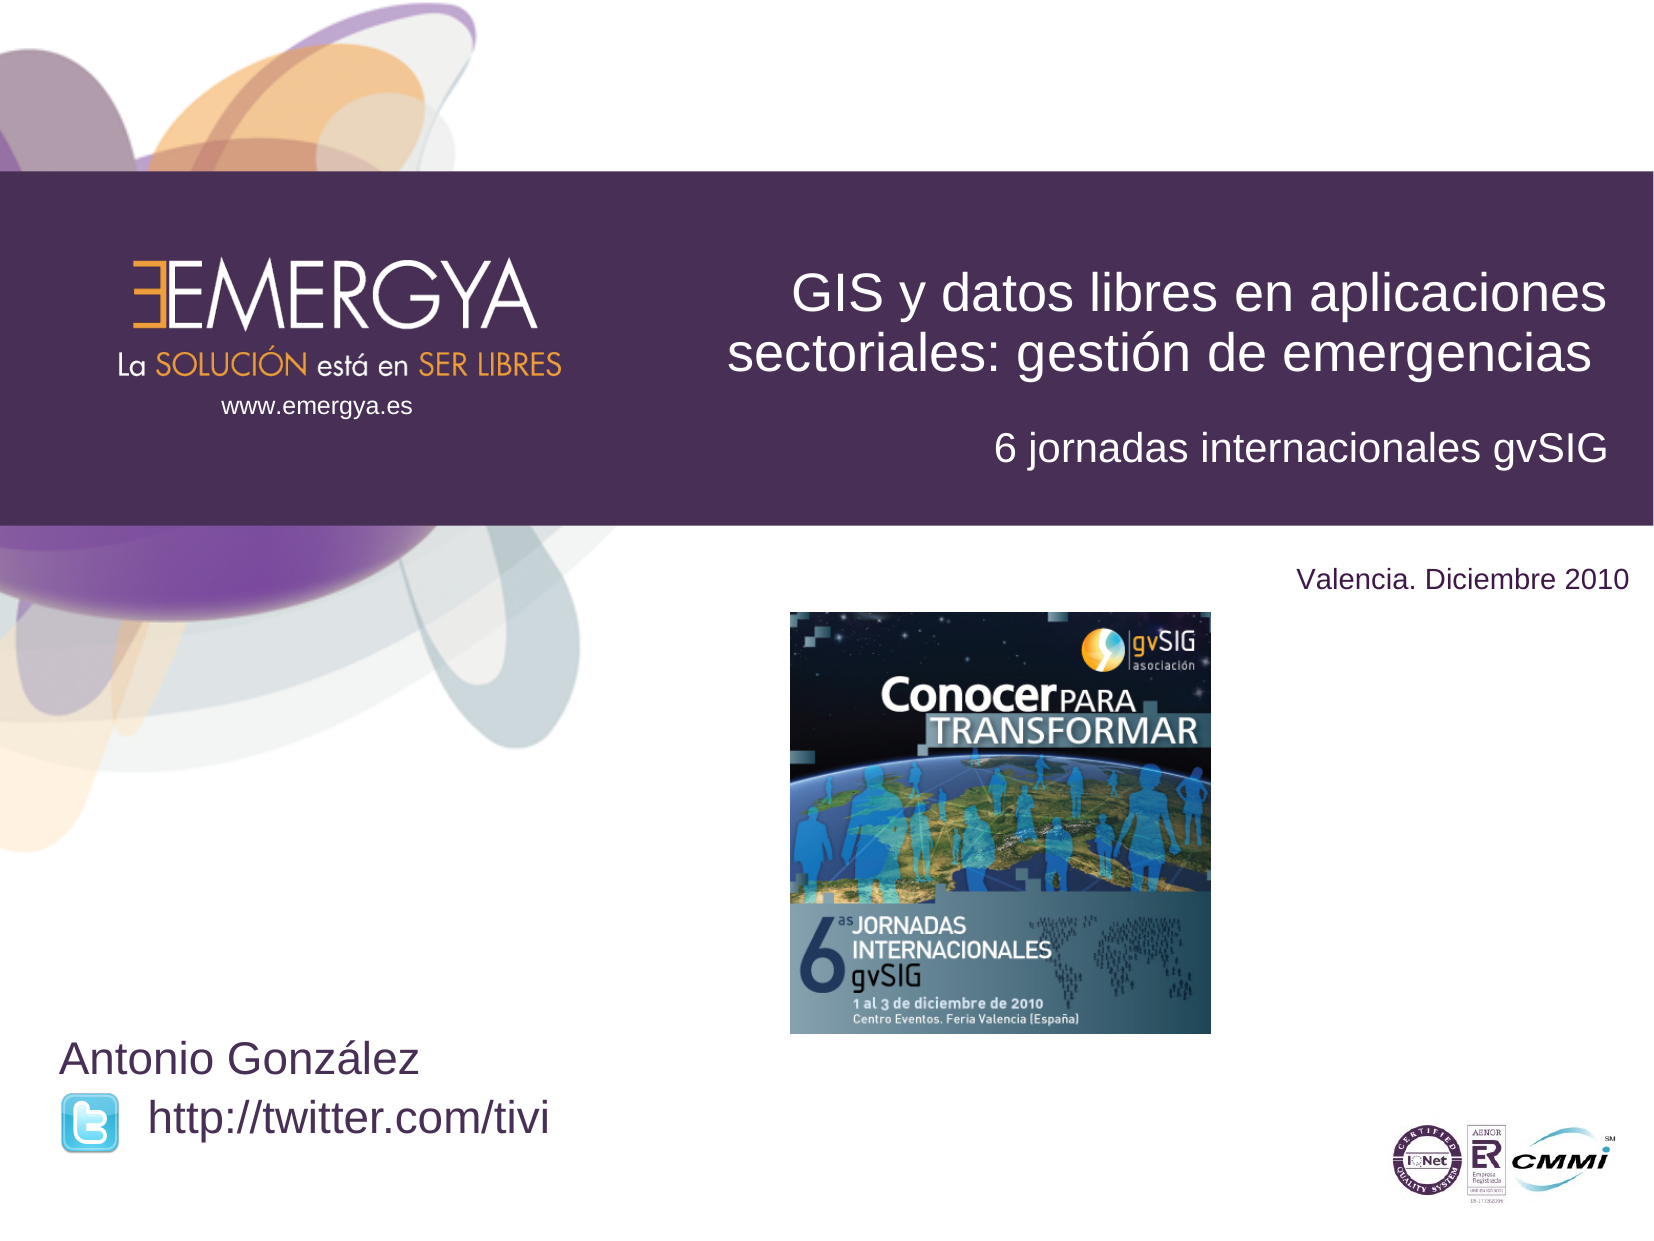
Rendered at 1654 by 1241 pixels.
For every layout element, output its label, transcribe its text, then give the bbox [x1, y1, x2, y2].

picture [0, 0, 755, 171]
text_box GIS y datos libres en aplicaciones sectoriales: gestión de emergencias 6 jornadas internacionales gvSIG [649, 254, 1625, 479]
picture [790, 612, 1211, 1034]
picture [117, 256, 562, 384]
picture [1387, 1113, 1625, 1211]
picture [0, 526, 755, 863]
text_box Antonio González [59, 1033, 621, 1158]
text_box http://twitter.com/tivi [147, 1092, 768, 1182]
text_box Valencia. Diciembre 2010 [1228, 555, 1645, 604]
